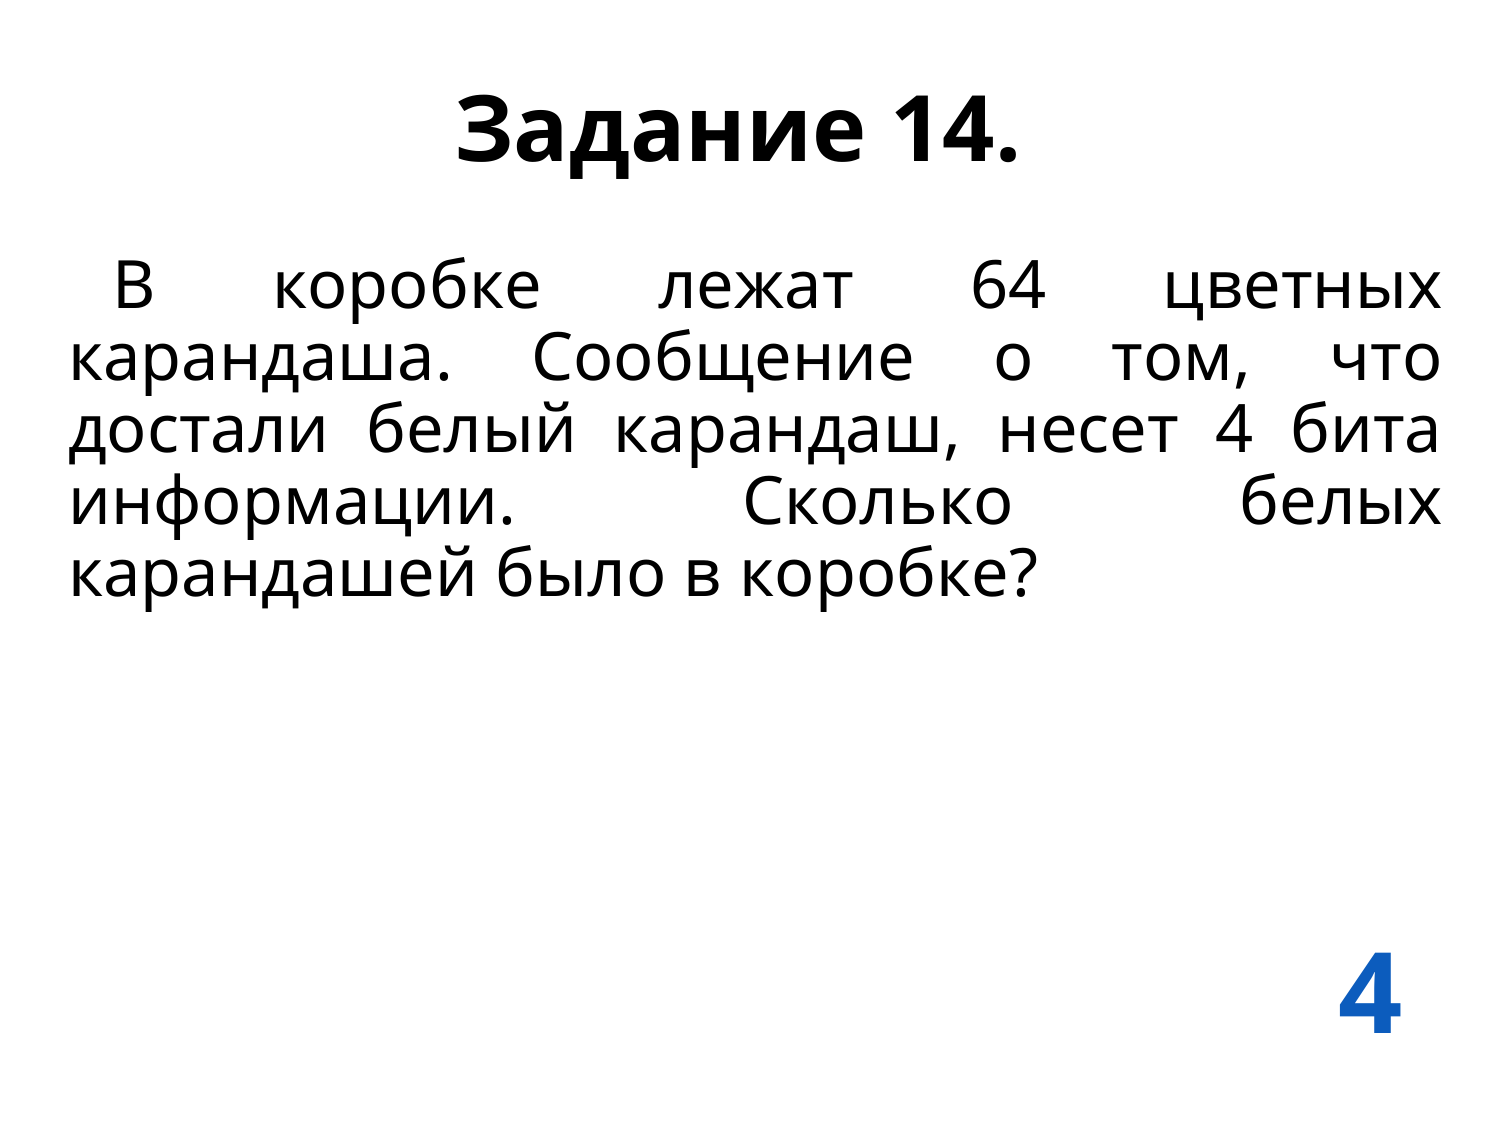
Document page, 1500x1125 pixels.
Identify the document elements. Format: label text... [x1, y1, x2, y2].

title Задание 14. [75, 62, 1426, 243]
text_box 4 [1122, 913, 1418, 1064]
list В коробке лежат 64 цветных карандаша. Сообщение о том, что достали белый карандаш, несет 4 бита информации. Сколько белых карандашей было в коробке? [53, 243, 1459, 1083]
